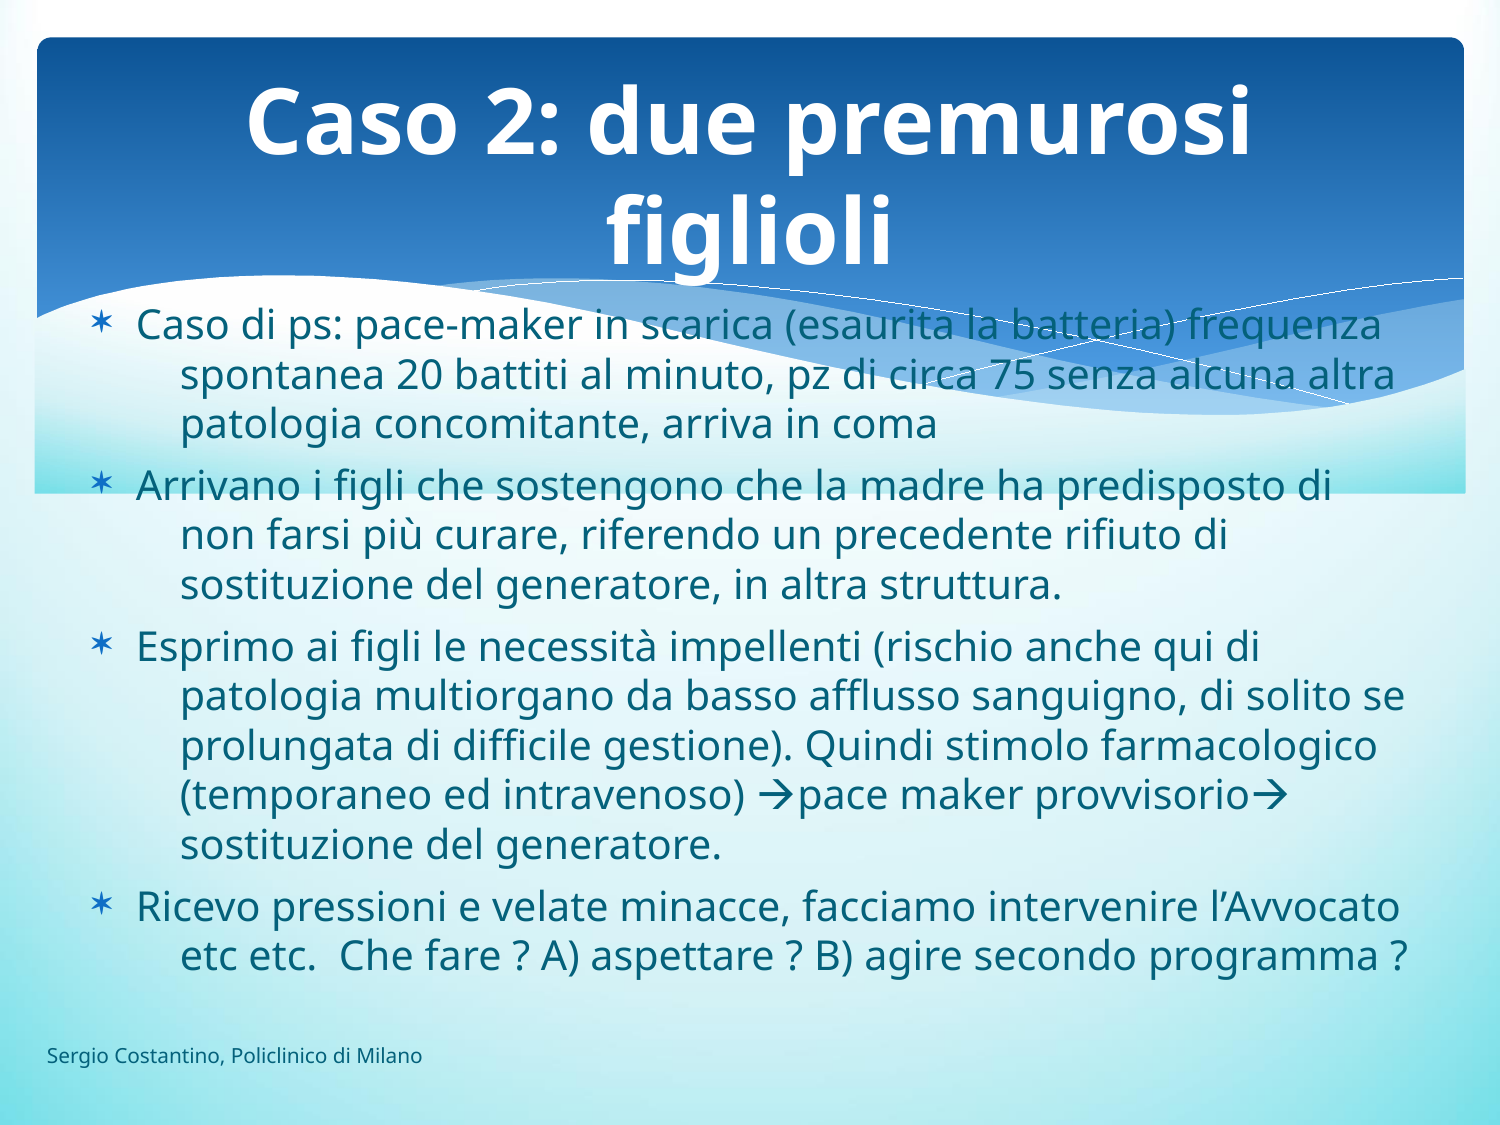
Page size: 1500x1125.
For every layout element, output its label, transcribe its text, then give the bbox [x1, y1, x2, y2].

text_box Sergio Costantino, Policlinico di Milano [31, 1025, 653, 1086]
title Caso 2: due premurosi figlioli [75, 55, 1426, 261]
list Caso di ps: pace-maker in scarica (esaurita la batteria) frequenza spontanea 20 battiti al minuto, pz di circa 75 senza alcuna altra patologia concomitante, arriva in coma Arrivano i figli che sostengono che la madre ha predisposto di non farsi più curare, riferendo un precedente rifiuto di sostituzione del generatore, in altra struttura. Esprimo ai figli le necessità impellenti (rischio anche qui di patologia multiorgano da basso afflusso sanguigno, di solito se prolungata di difficile gestione). Quindi stimolo farmacologico (temporaneo ed intravenoso) pace maker provvisorio sostituzione del generatore. Ricevo pressioni e velate minacce, facciamo intervenire l’Avvocato etc etc. Che fare ? A) aspettare ? B) agire secondo programma ? [76, 290, 1424, 1006]
